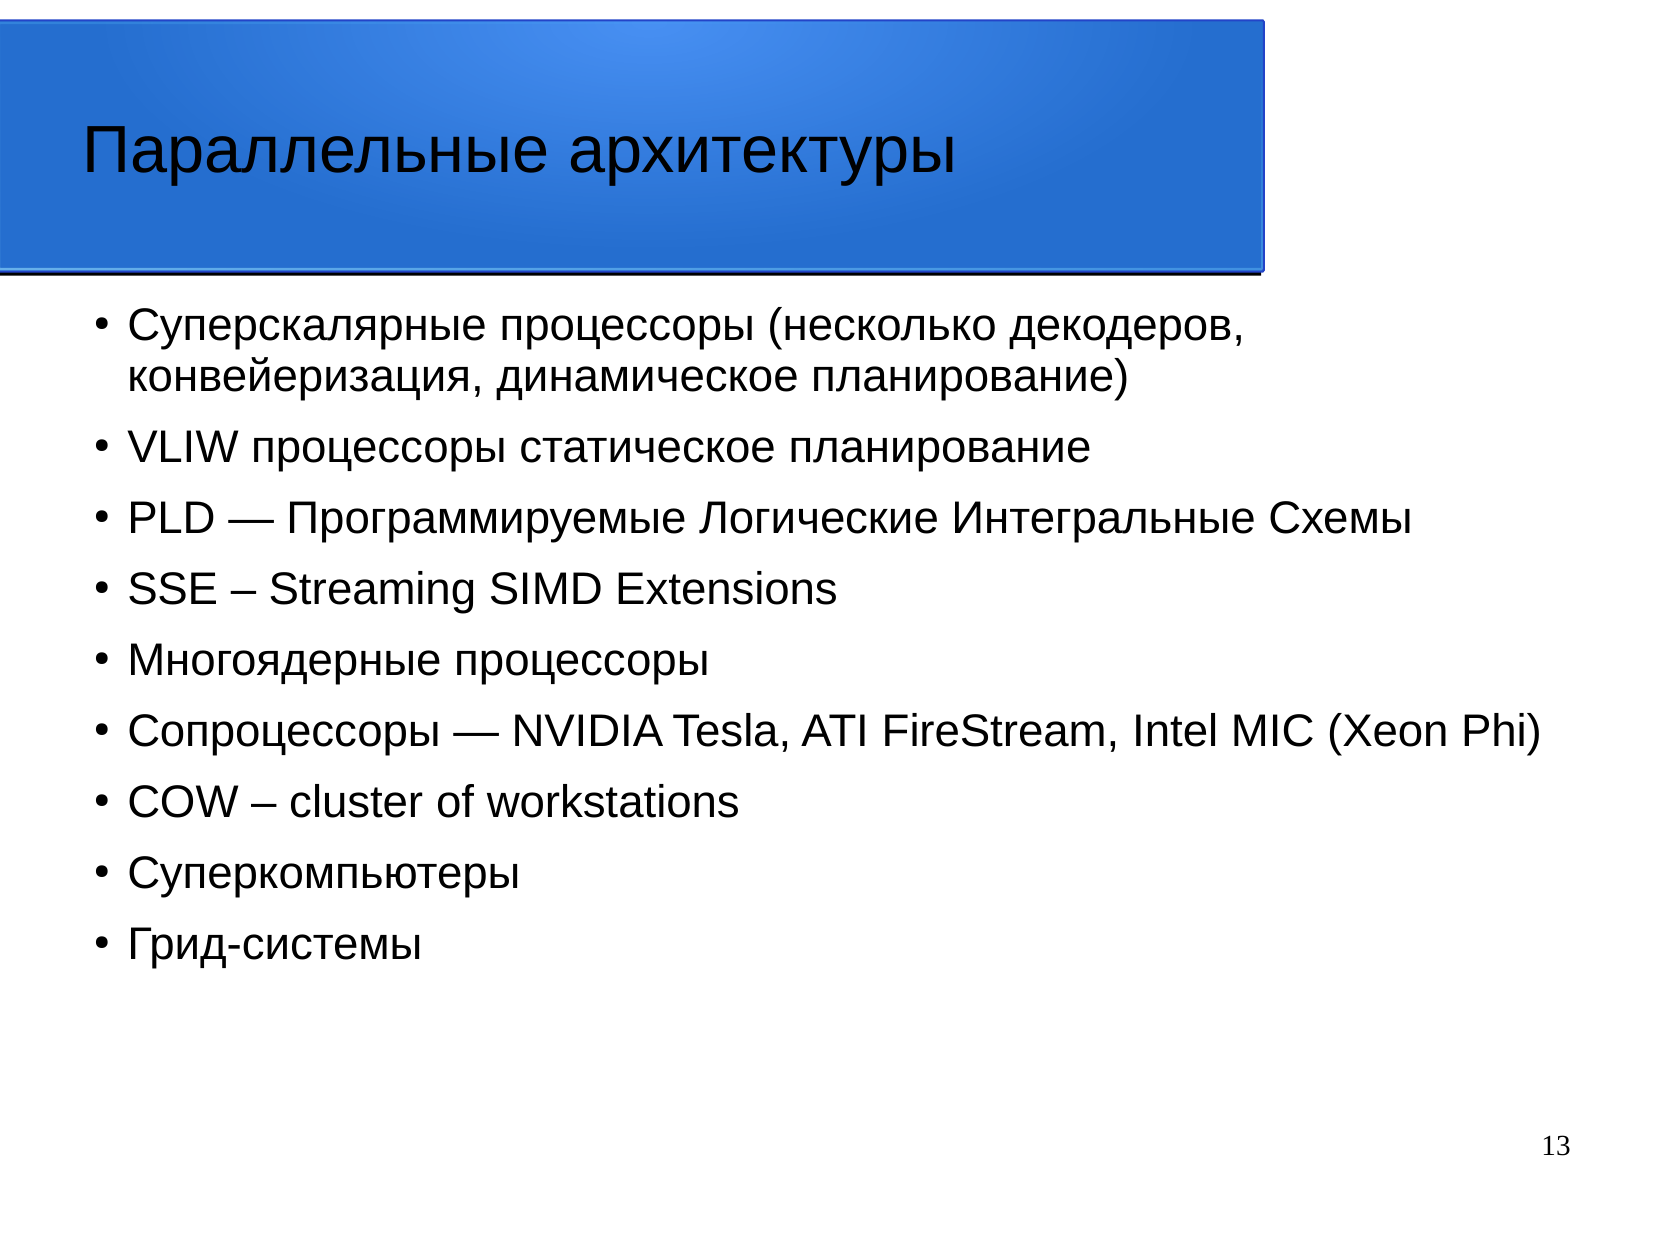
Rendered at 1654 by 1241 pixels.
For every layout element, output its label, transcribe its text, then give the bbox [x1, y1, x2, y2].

list Суперскалярные процессоры (несколько декодеров, конвейеризация, динамическое планирование) VLIW процессоры статическое планирование PLD — Программируемые Логические Интегральные Схемы SSE – Streaming SIMD Extensions Многоядерные процессоры Сопроцессоры — NVIDIA Tesla, ATI FireStream, Intel MIC (Xeon Phi) COW – cluster of workstations Суперкомпьютеры Грид-системы [82, 299, 1571, 1019]
title Параллельные архитектуры [82, 47, 1235, 252]
